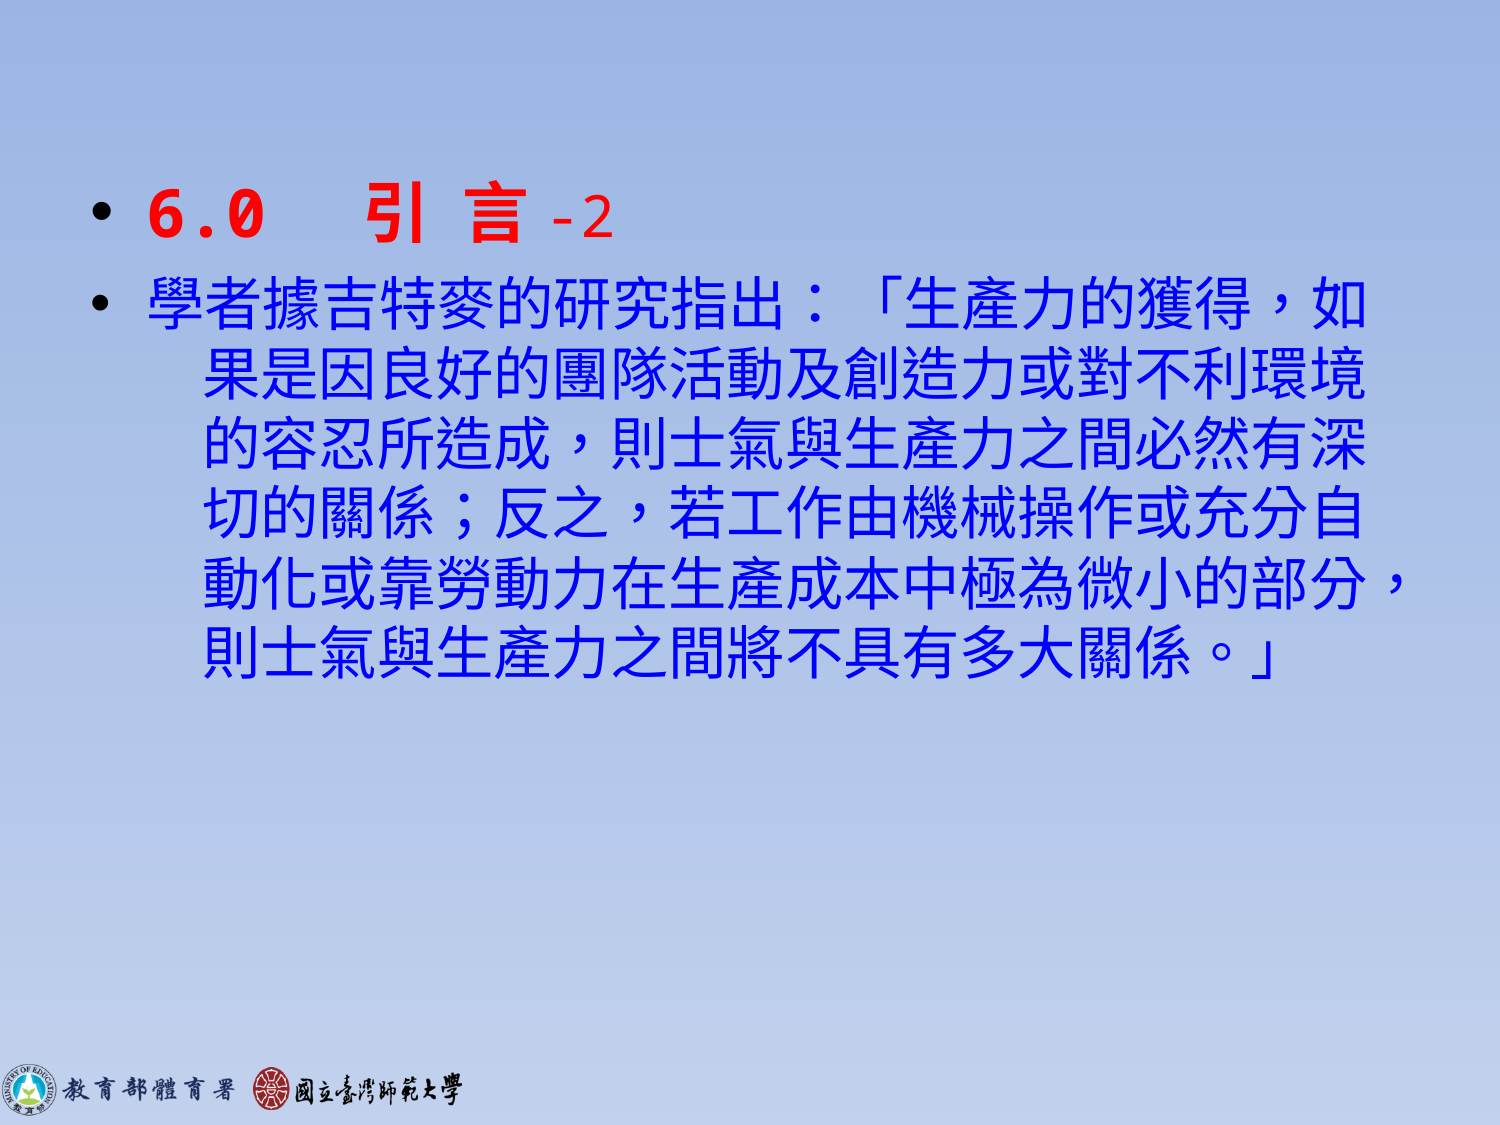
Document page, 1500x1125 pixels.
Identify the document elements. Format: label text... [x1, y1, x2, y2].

list 6.0 引 言-2 學者據吉特麥的研究指出：「生產力的獲得，如果是因良好的團隊活動及創造力或對不利環境的容忍所造成，則士氣與生產力之間必然有深切的關係；反之，若工作由機械操作或充分自動化或靠勞動力在生產成本中極為微小的部分，則士氣與生產力之間將不具有多大關係。」 [75, 162, 1426, 1005]
